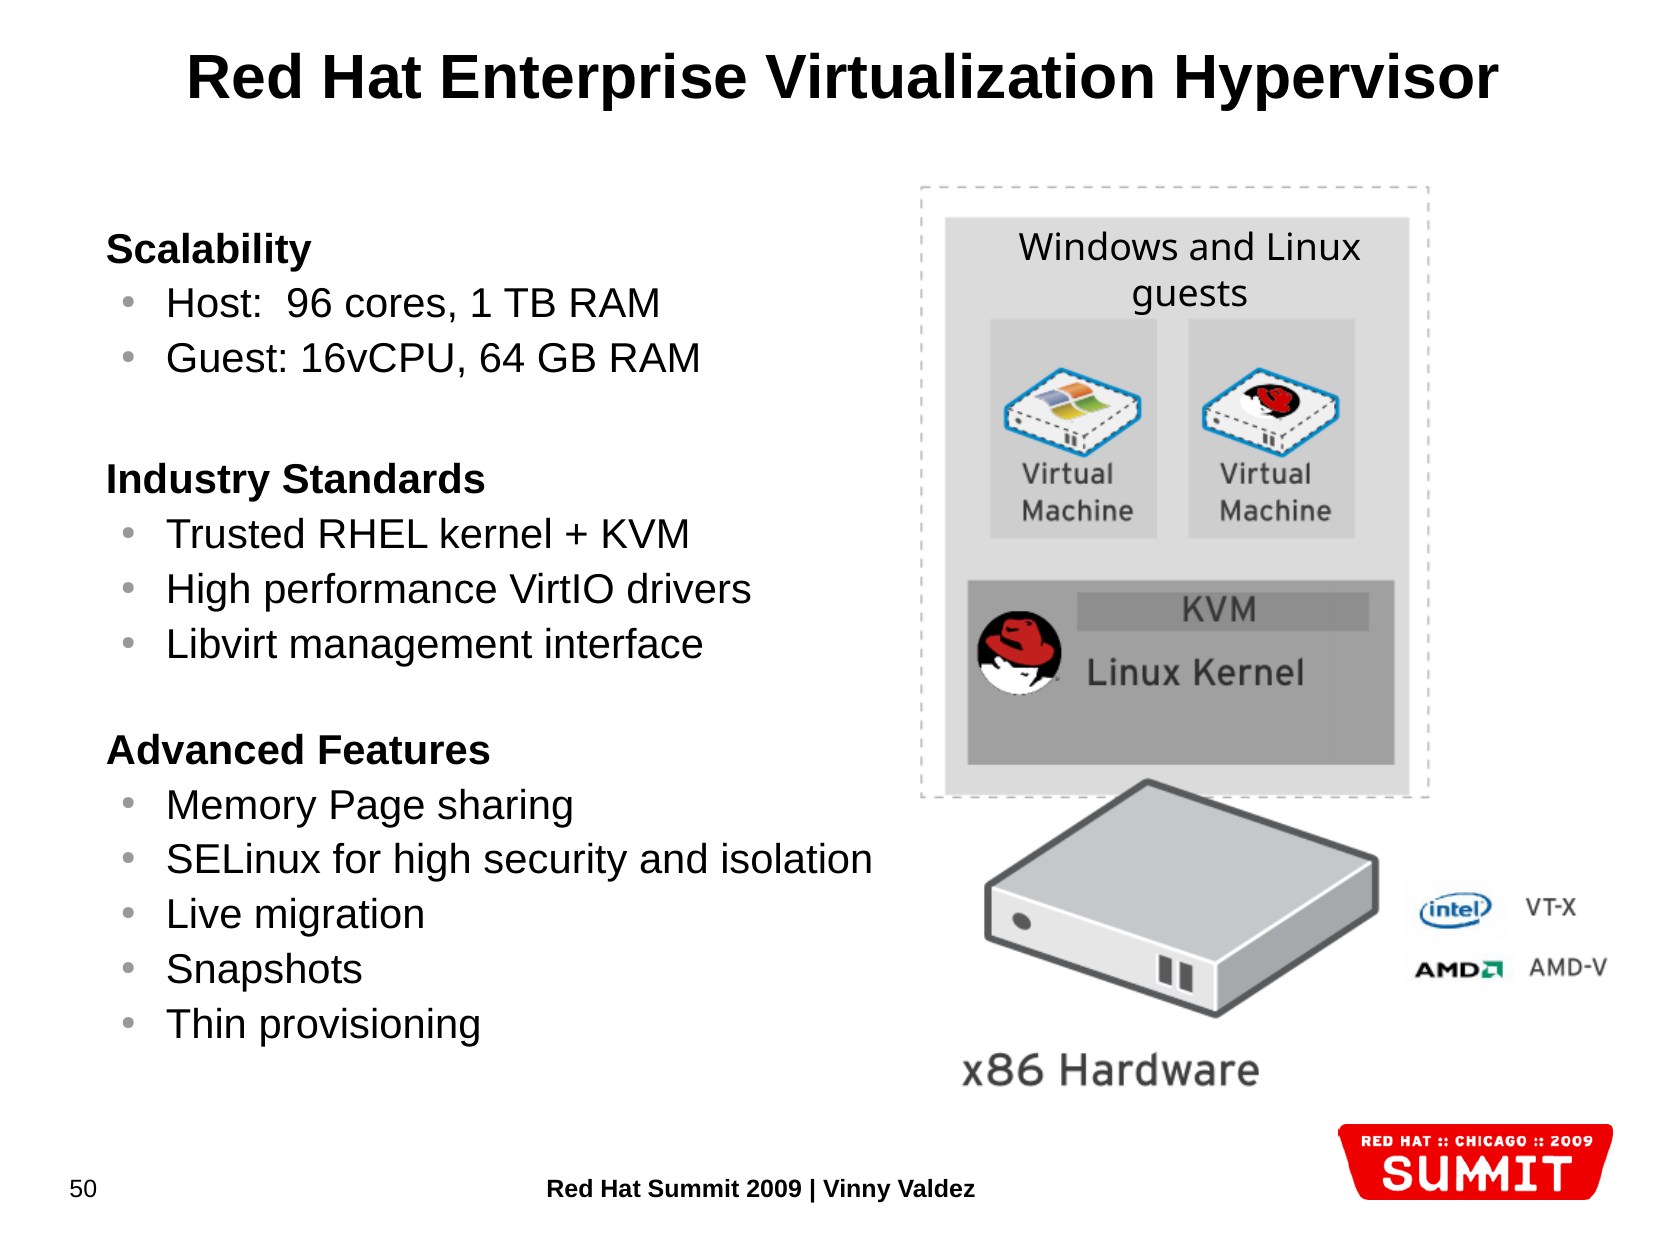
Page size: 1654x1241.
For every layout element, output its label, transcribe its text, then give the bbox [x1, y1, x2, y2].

list Scalability Host: 96 cores, 1 TB RAM Guest: 16vCPU, 64 GB RAM Industry Standards Trusted RHEL kernel + KVM High performance VirtIO drivers Libvirt management interface Advanced Features Memory Page sharing SELinux for high security and isolation Live migration Snapshots Thin provisioning [91, 217, 909, 1048]
picture [909, 168, 1654, 1123]
picture [1338, 1124, 1613, 1200]
text_box Windows and Linux guests [959, 216, 1421, 410]
title Red Hat Enterprise Virtualization Hypervisor [171, 15, 1576, 140]
